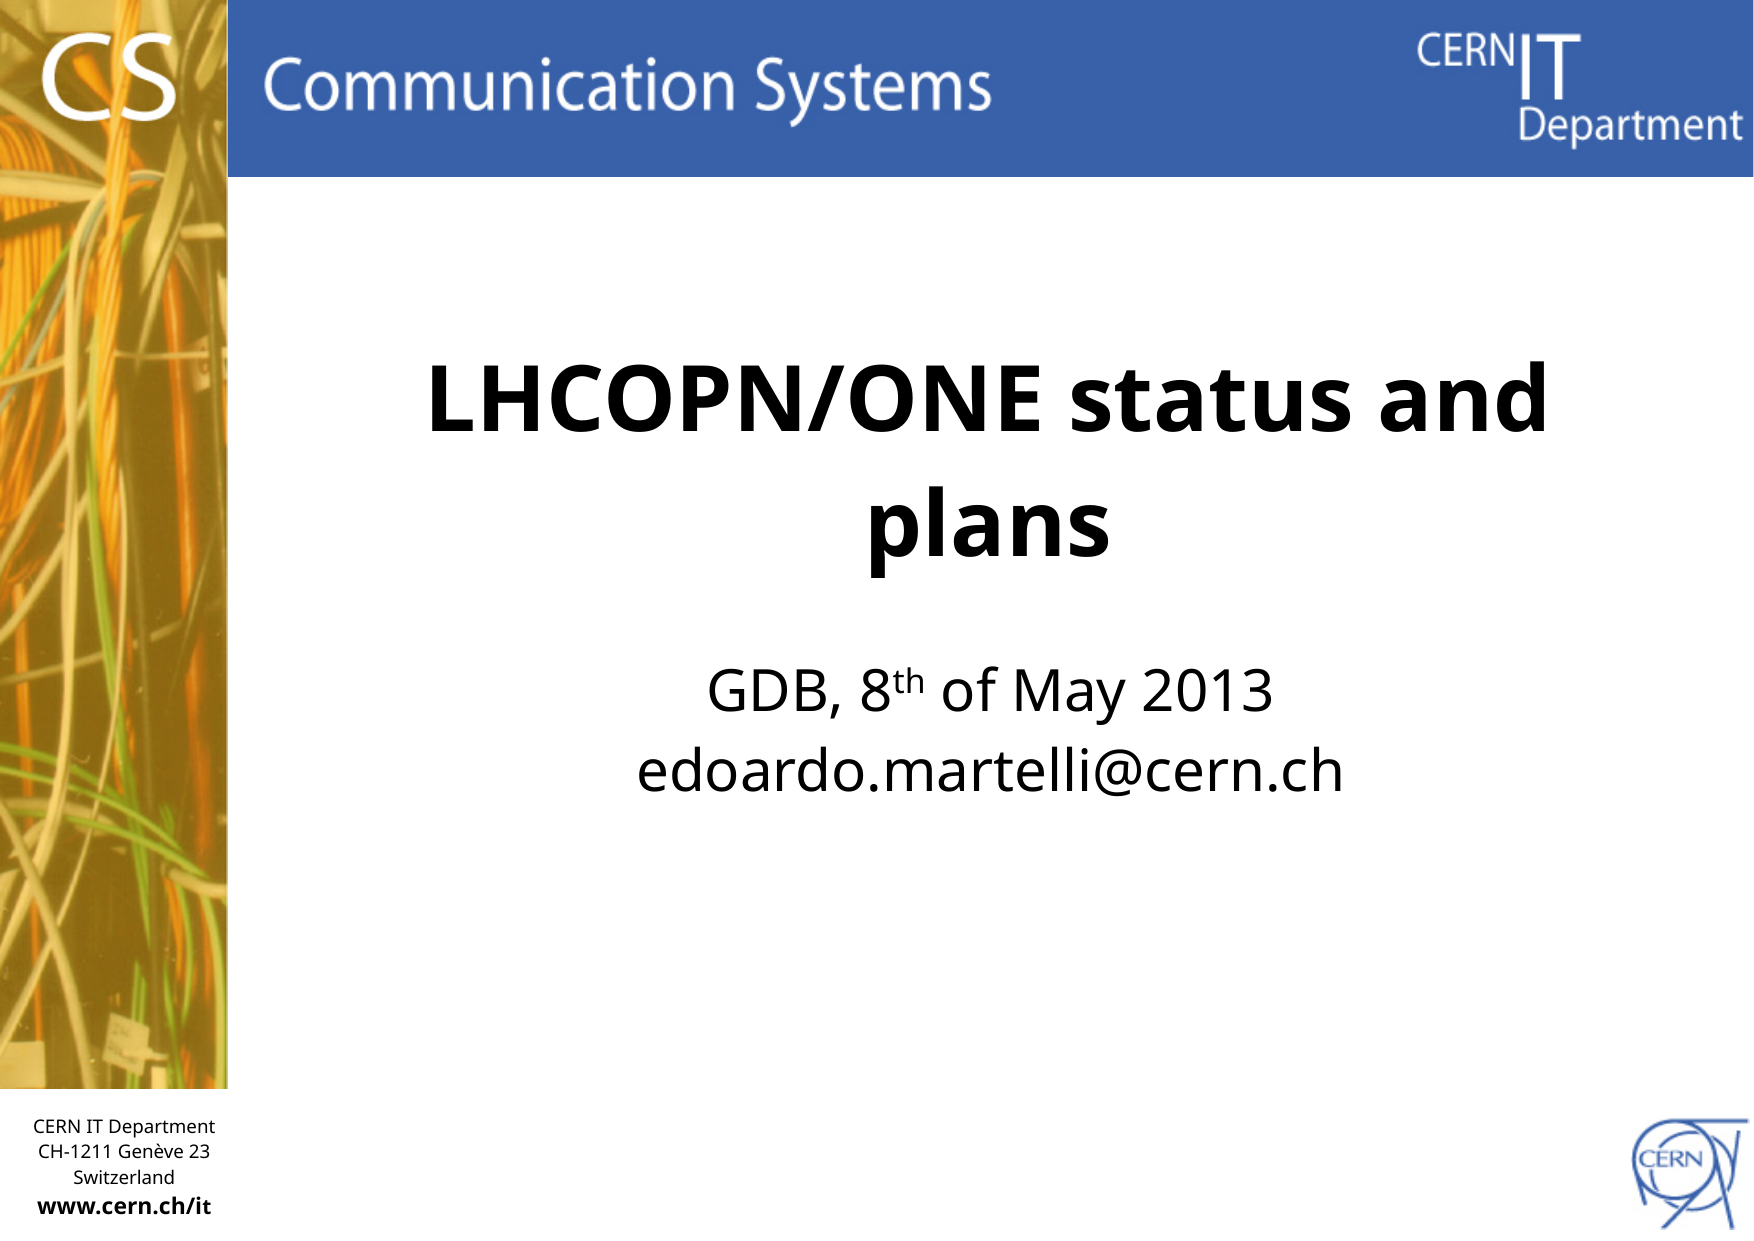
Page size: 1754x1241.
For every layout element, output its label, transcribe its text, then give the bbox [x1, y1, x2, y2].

picture [1631, 1117, 1750, 1230]
text_box CERN IT Department CH-1211 Genève 23 Switzerland www.cern.ch/it [0, 1105, 249, 1229]
text_box GDB, 8th of May 2013 edoardo.martelli@cern.ch [345, 642, 1637, 975]
picture [0, 0, 1754, 1089]
title LHCOPN/ONE status and plans [326, 324, 1652, 593]
